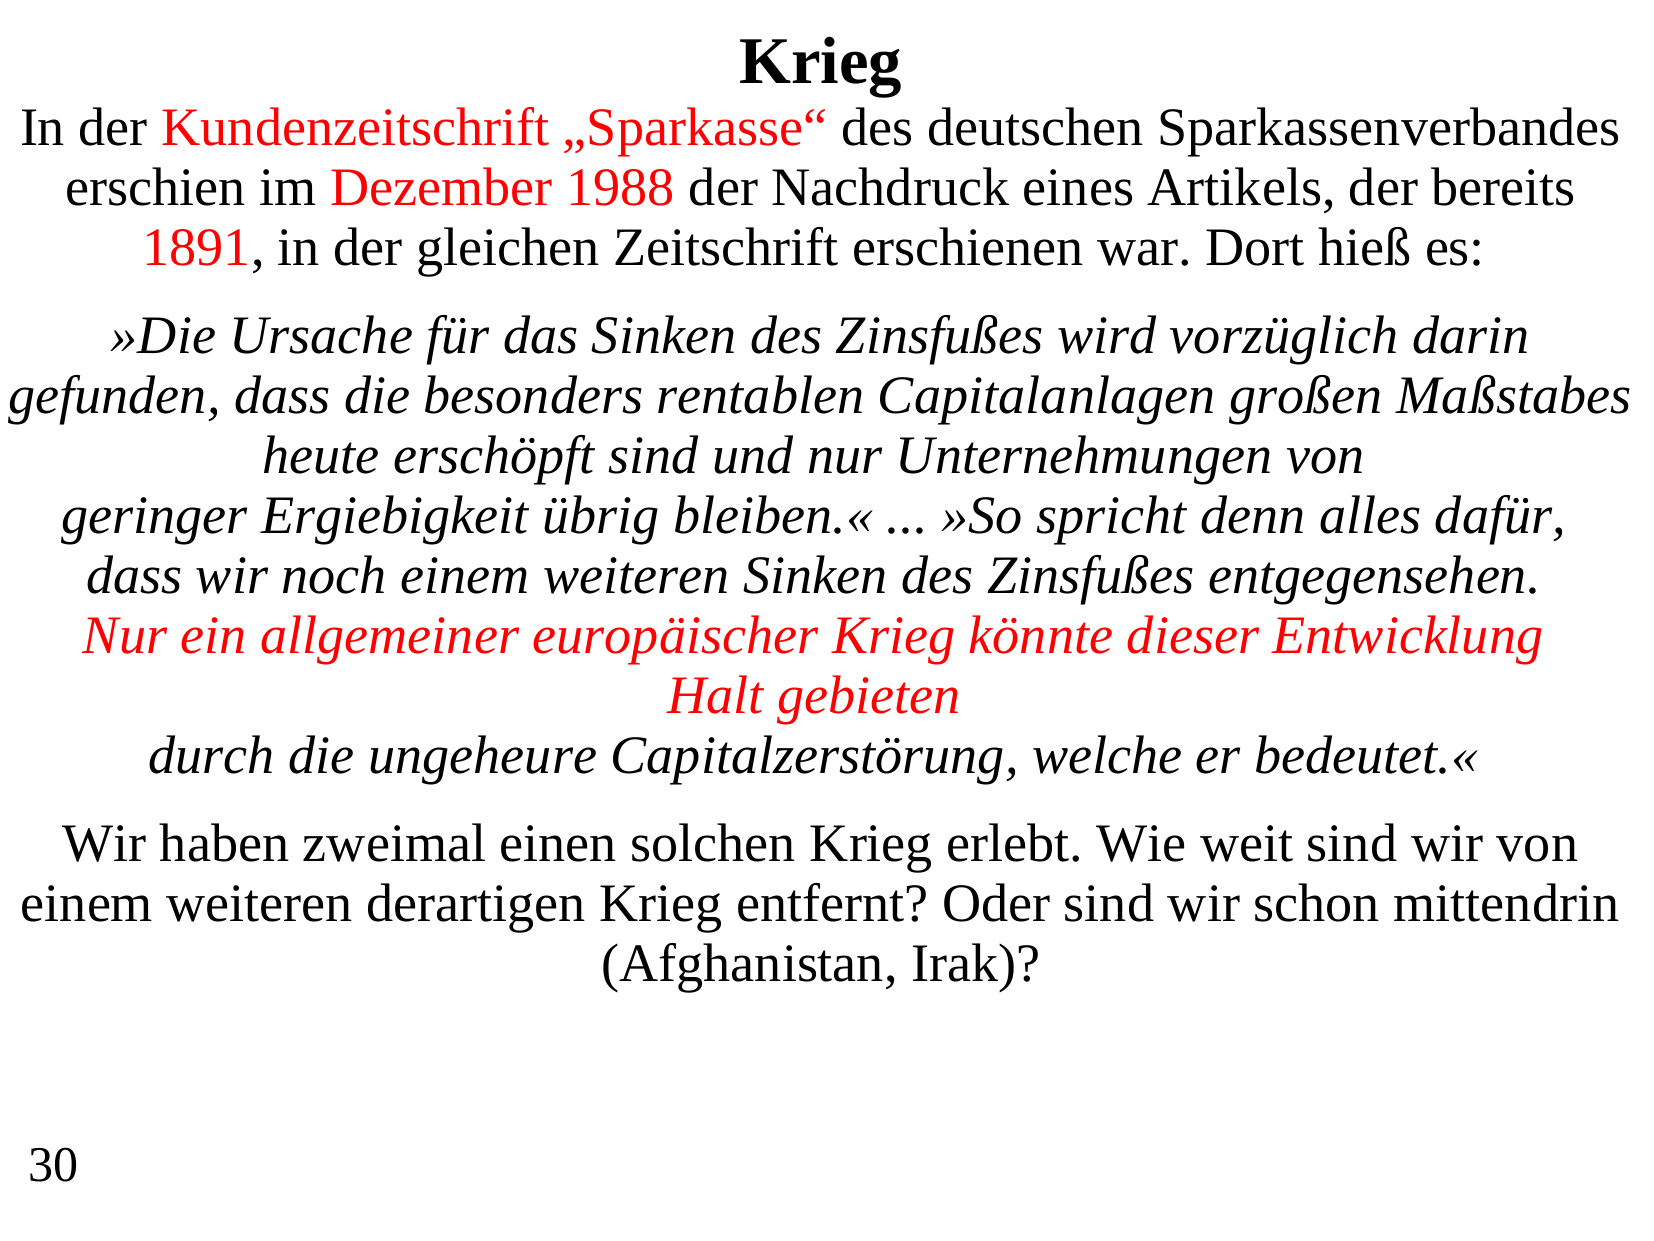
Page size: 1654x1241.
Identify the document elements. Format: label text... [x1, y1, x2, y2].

text_box <Nummer> [28, 1137, 263, 1199]
text_box Krieg In der Kundenzeitschrift „Sparkasse“ des deutschen Sparkassenverbandes erschien im Dezember 1988 der Nachdruck eines Artikels, der bereits 1891, in der gleichen Zeitschrift erschienen war. Dort hieß es: »Die Ursache für das Sinken des Zinsfußes wird vorzüglich darin gefunden, dass die besonders rentablen Capitalanlagen großen Maßstabes heute erschöpft sind und nur Unternehmungen von geringer Ergiebigkeit übrig bleiben.« ... »So spricht denn alles dafür, dass wir noch einem weiteren Sinken des Zinsfußes entgegensehen. Nur ein allgemeiner europäischer Krieg könnte dieser Entwicklung Halt gebieten durch die ungeheure Capitalzerstörung, welche er bedeutet.« Wir haben zweimal einen solchen Krieg erlebt. Wie weit sind wir von einem weiteren derartigen Krieg entfernt? Oder sind wir schon mittendrin (Afghanistan, Irak)? [7, 23, 1634, 1184]
